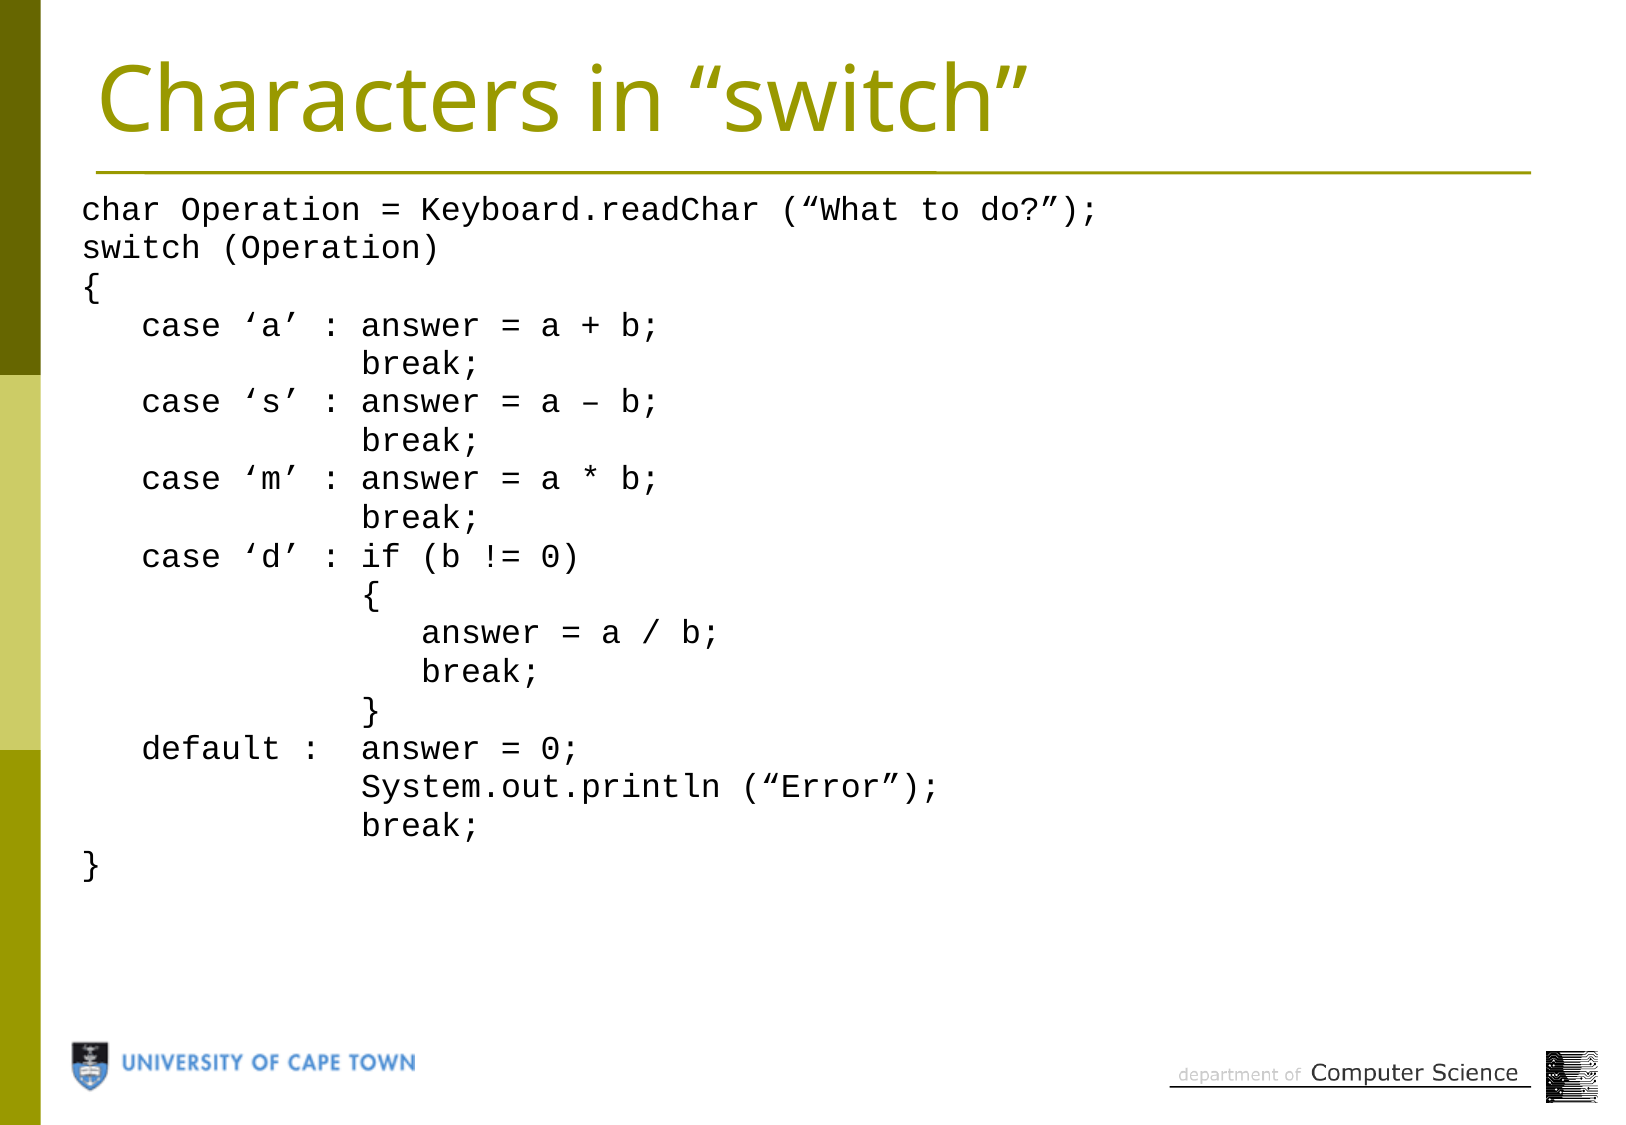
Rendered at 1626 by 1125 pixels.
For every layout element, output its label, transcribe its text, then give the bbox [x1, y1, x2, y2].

picture [1546, 1051, 1598, 1103]
picture [61, 1024, 415, 1103]
title Characters in “switch” [81, 21, 1543, 180]
picture [1169, 1043, 1532, 1091]
list char Operation = Keyboard.readChar (“What to do?”); switch (Operation) { case ‘a’ : answer = a + b; break; case ‘s’ : answer = a – b; break; case ‘m’ : answer = a * b; break; case ‘d’ : if (b != 0) { answer = a / b; break; } default : answer = 0; System.out.println (“Error”); break; } [81, 196, 1543, 1005]
